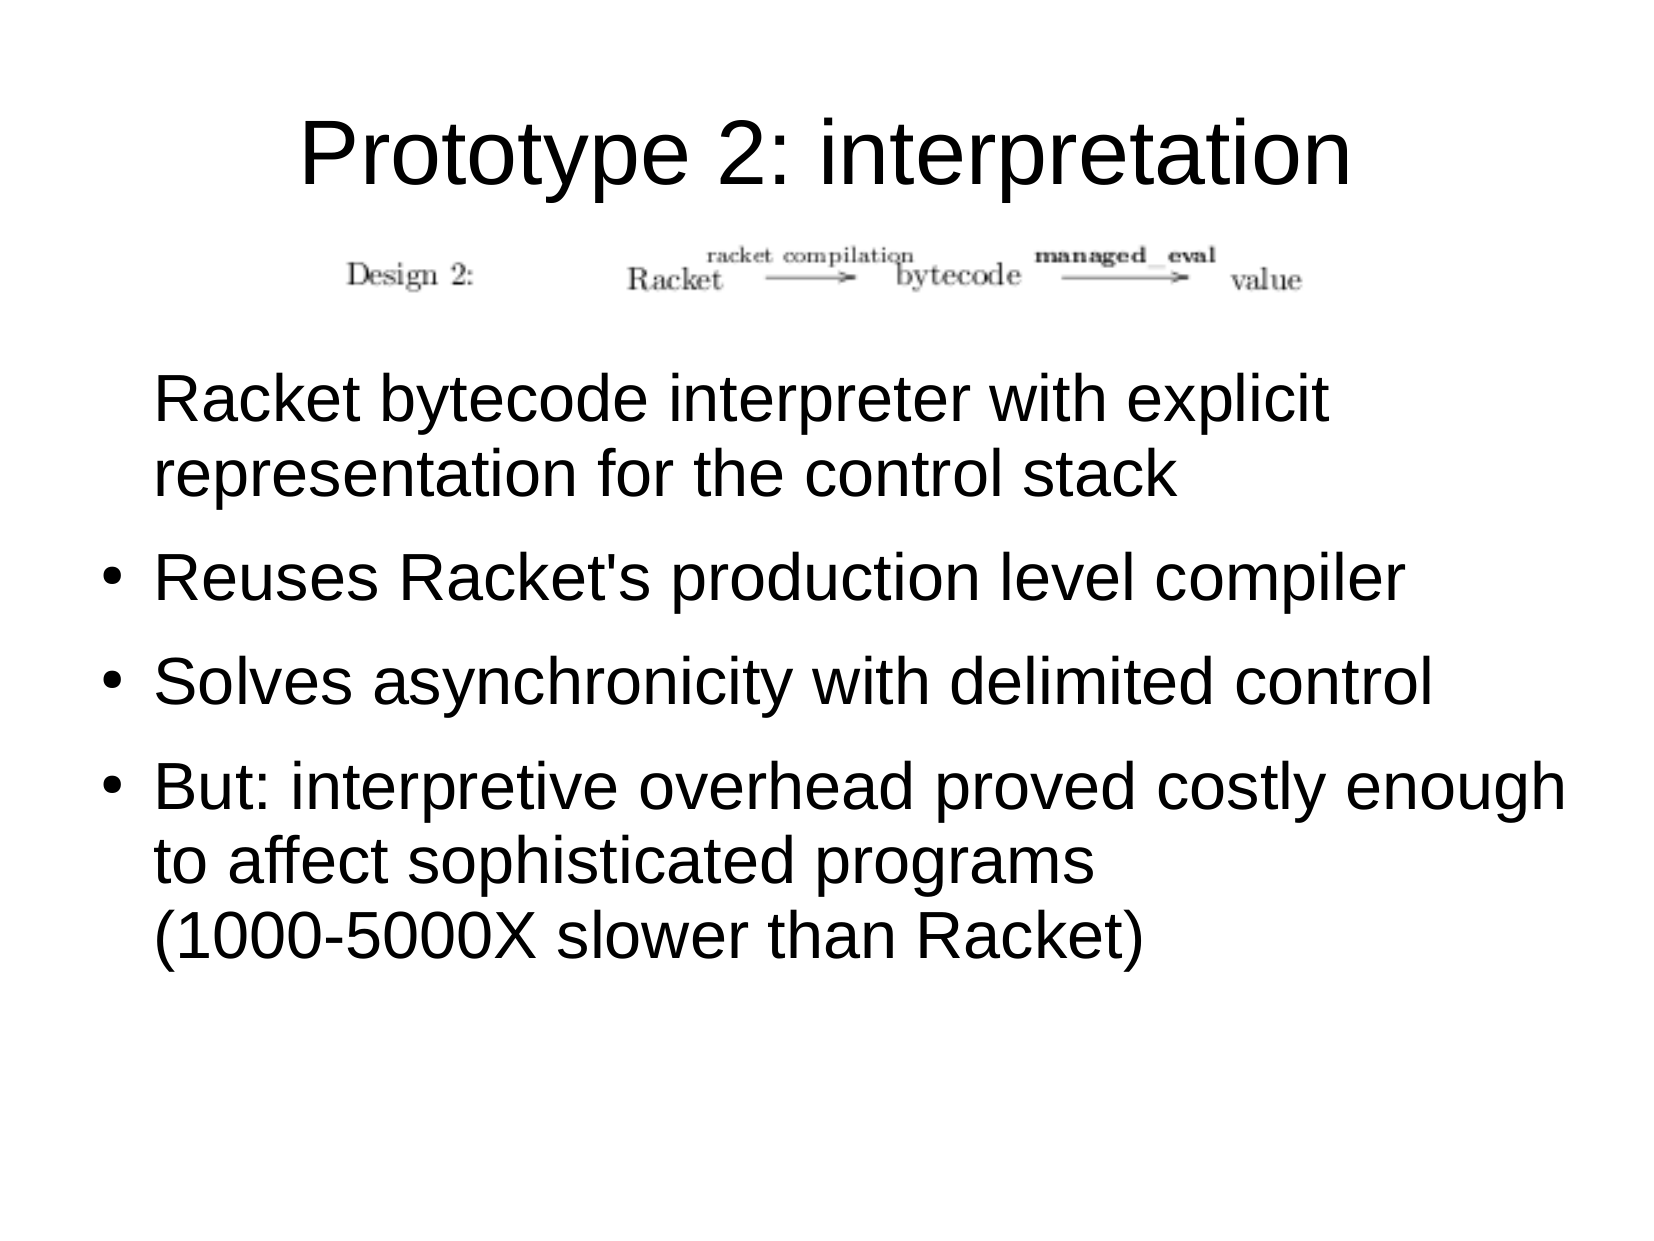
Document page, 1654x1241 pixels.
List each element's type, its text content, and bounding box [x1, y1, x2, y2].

title Prototype 2: interpretation [82, 56, 1571, 250]
picture [337, 216, 1313, 320]
list Racket bytecode interpreter with explicit representation for the control stack Reuses Racket's production level compiler Solves asynchronicity with delimited control But: interpretive overhead proved costly enough to affect sophisticated programs (1000-5000X slower than Racket) [82, 361, 1571, 1126]
